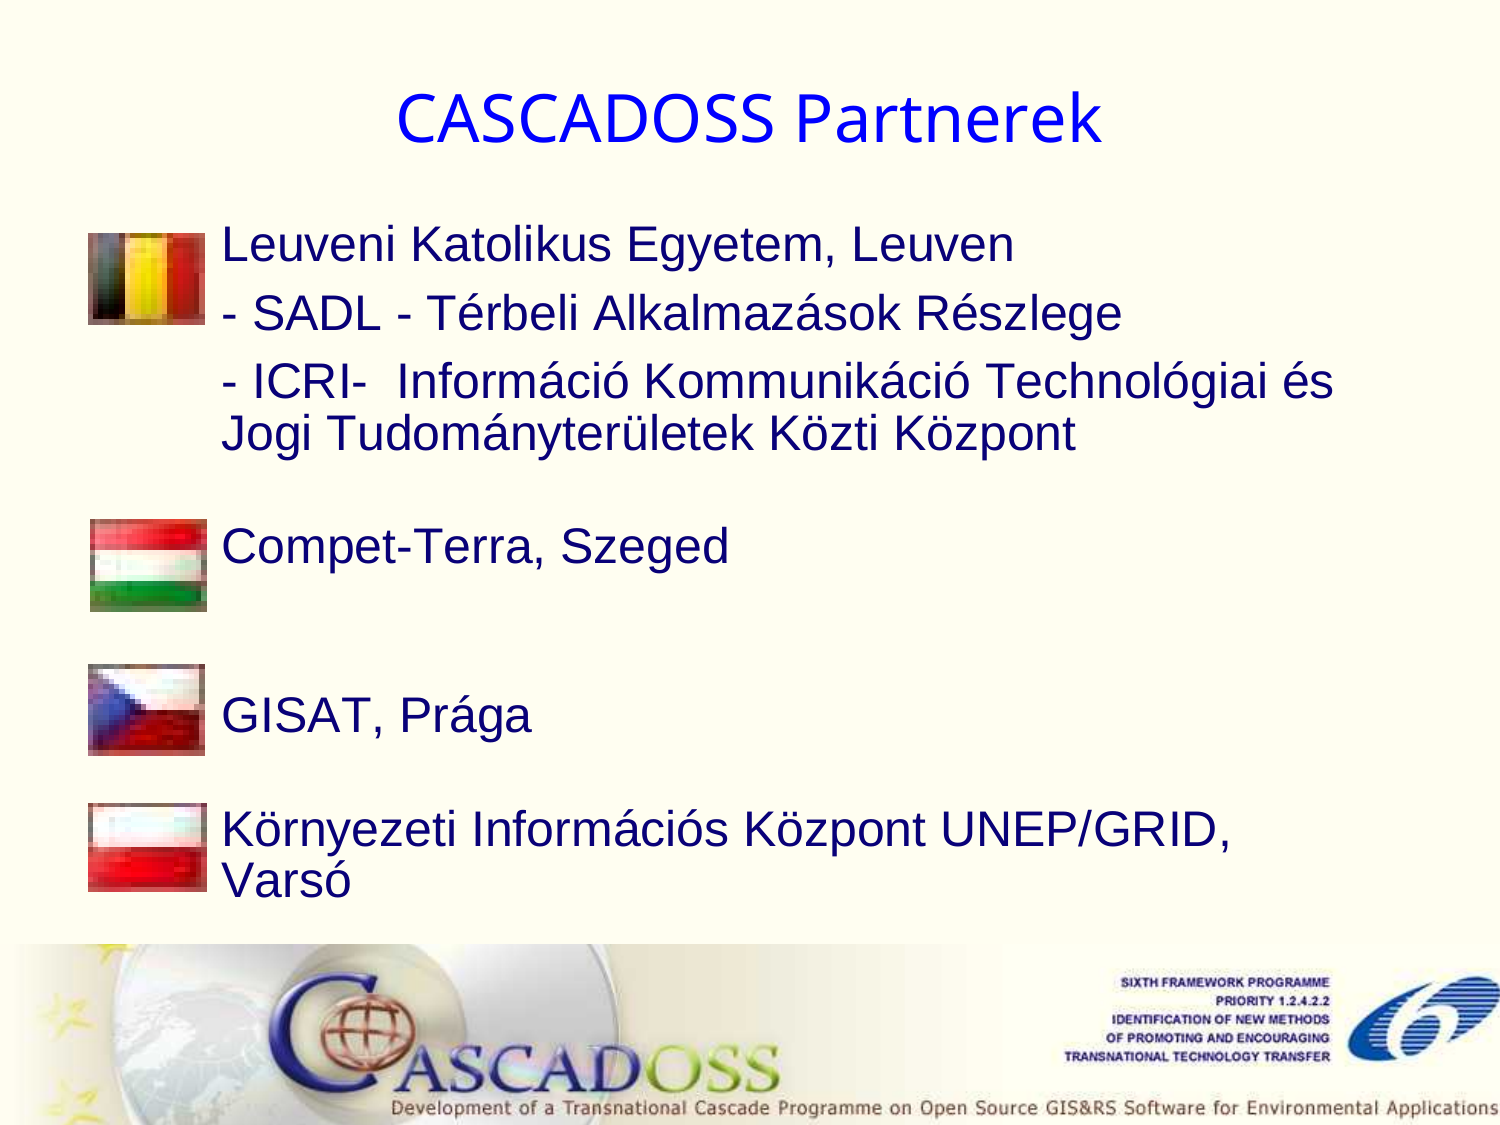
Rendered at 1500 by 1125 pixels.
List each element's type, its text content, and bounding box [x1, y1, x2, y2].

title CASCADOSS Partnerek [75, 28, 1425, 201]
picture [88, 233, 205, 325]
list Leuveni Katolikus Egyetem, Leuven - SADL - Térbeli Alkalmazások Részlege - ICRI- Információ Kommunikáció Technológiai és Jogi Tudományterületek Közti Központ Compet-Terra, Szeged GISAT, Prága Környezeti Információs Központ UNEP/GRID, Varsó [206, 208, 1359, 945]
picture [90, 519, 207, 612]
picture [88, 664, 205, 756]
picture [0, 944, 1500, 1125]
picture [88, 803, 207, 892]
